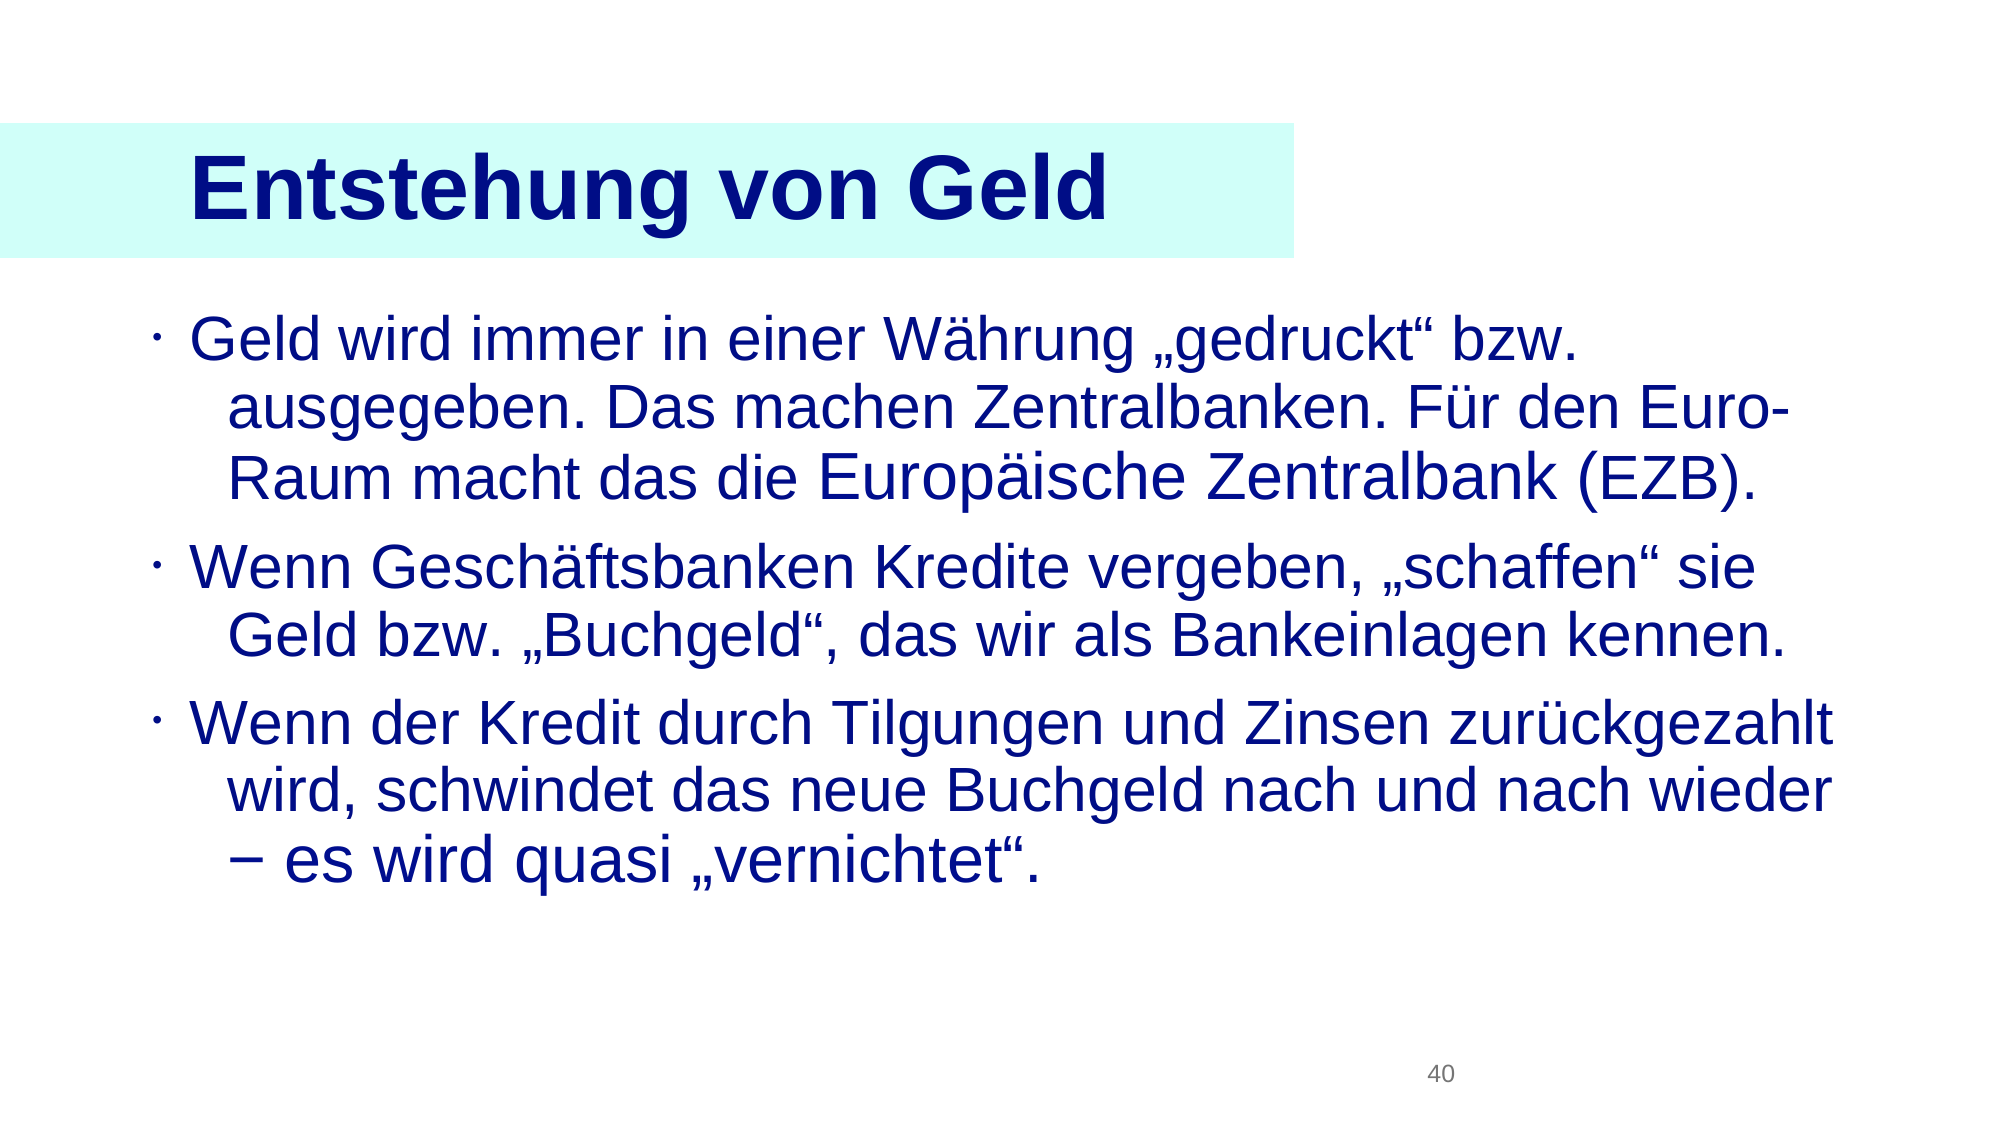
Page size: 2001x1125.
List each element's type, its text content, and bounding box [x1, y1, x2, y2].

list Geld wird immer in einer Währung „gedruckt“ bzw. ausgegeben. Das machen Zentralbanken. Für den Euro-Raum macht das die Europäische Zentralbank (EZB). Wenn Geschäftsbanken Kredite vergeben, „schaffen“ sie Geld bzw. „Buchgeld“, das wir als Bankeinlagen kennen. Wenn der Kredit durch Tilgungen und Zinsen zurückgezahlt wird, schwindet das neue Buchgeld nach und nach wieder − es wird quasi „vernichtet“. [137, 299, 1863, 1014]
list Entstehung von Geld [137, 129, 1288, 258]
